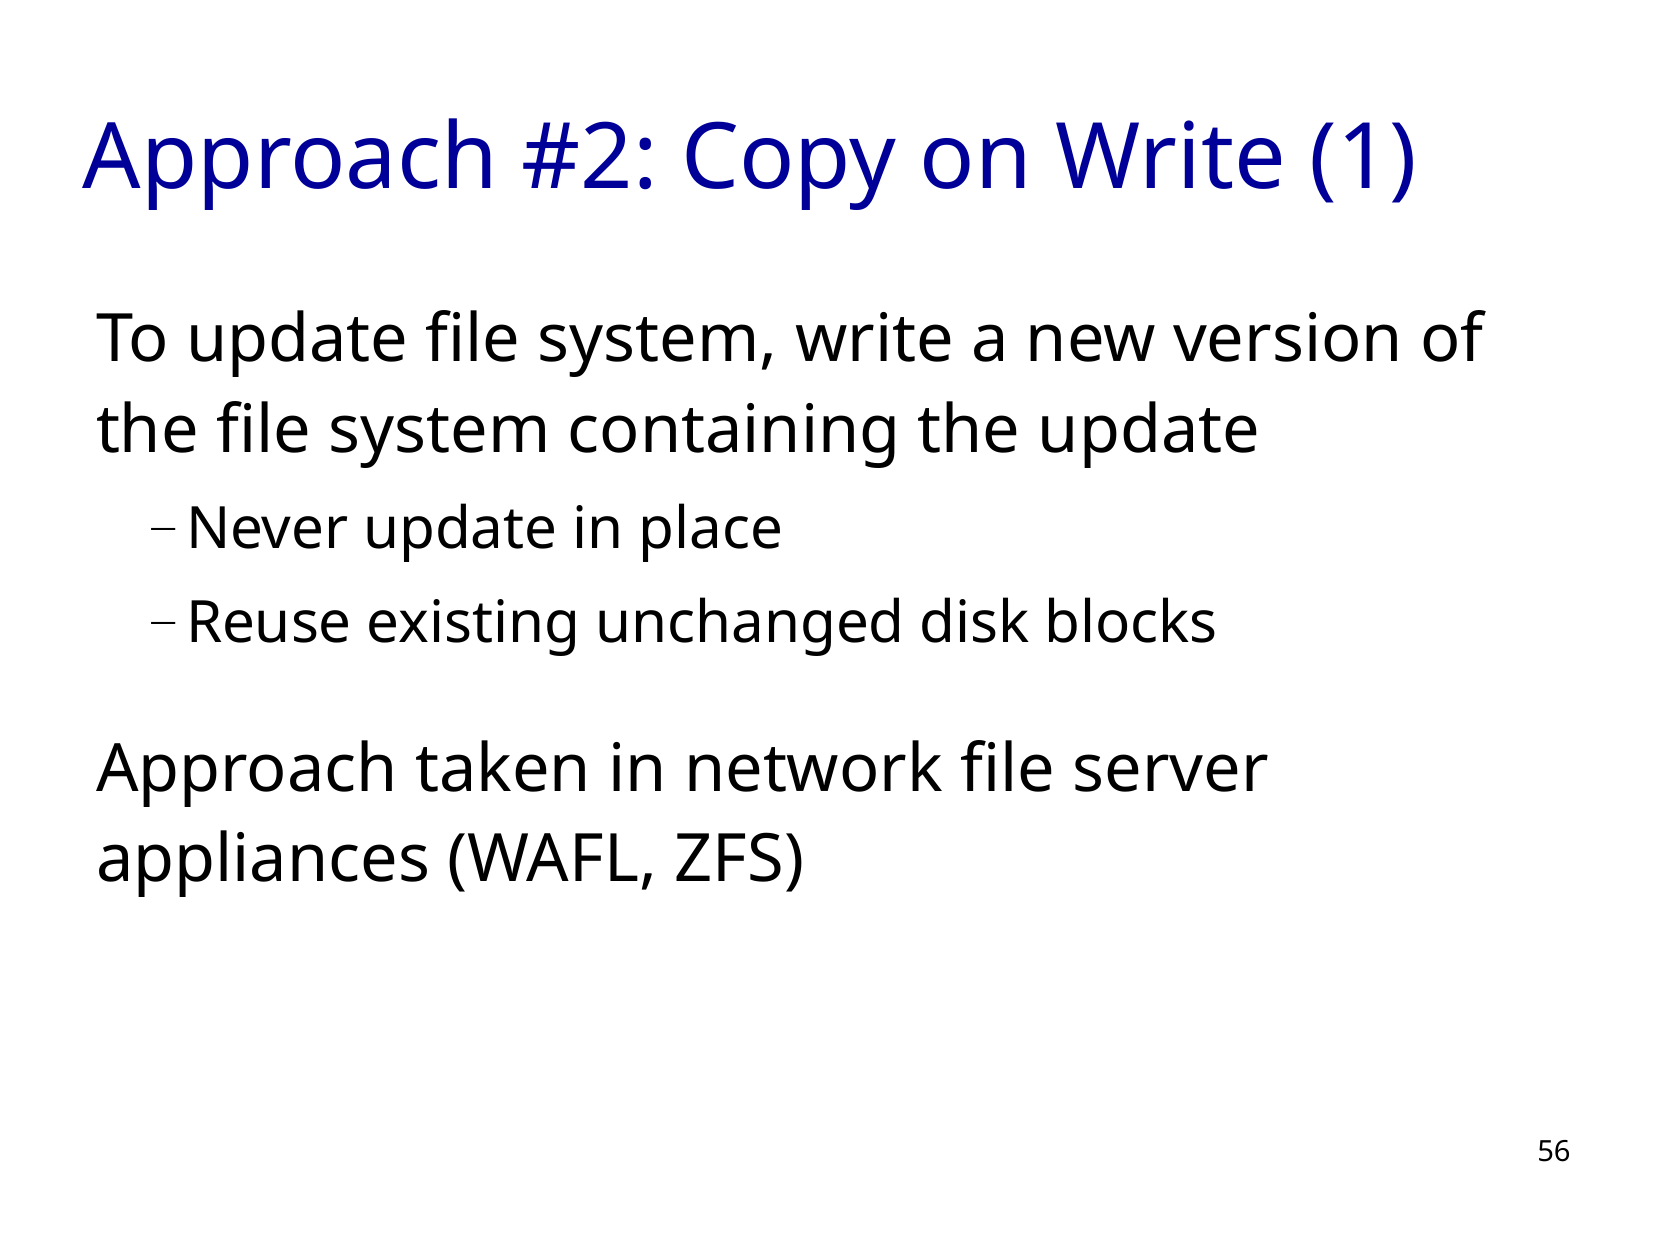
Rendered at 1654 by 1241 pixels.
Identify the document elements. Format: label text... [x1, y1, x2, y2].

title Approach #2: Copy on Write (1) [82, 51, 1571, 255]
list To update file system, write a new version of the file system containing the update Never update in place Reuse existing unchanged disk blocks Approach taken in network file server appliances (WAFL, ZFS) [60, 290, 1571, 1096]
